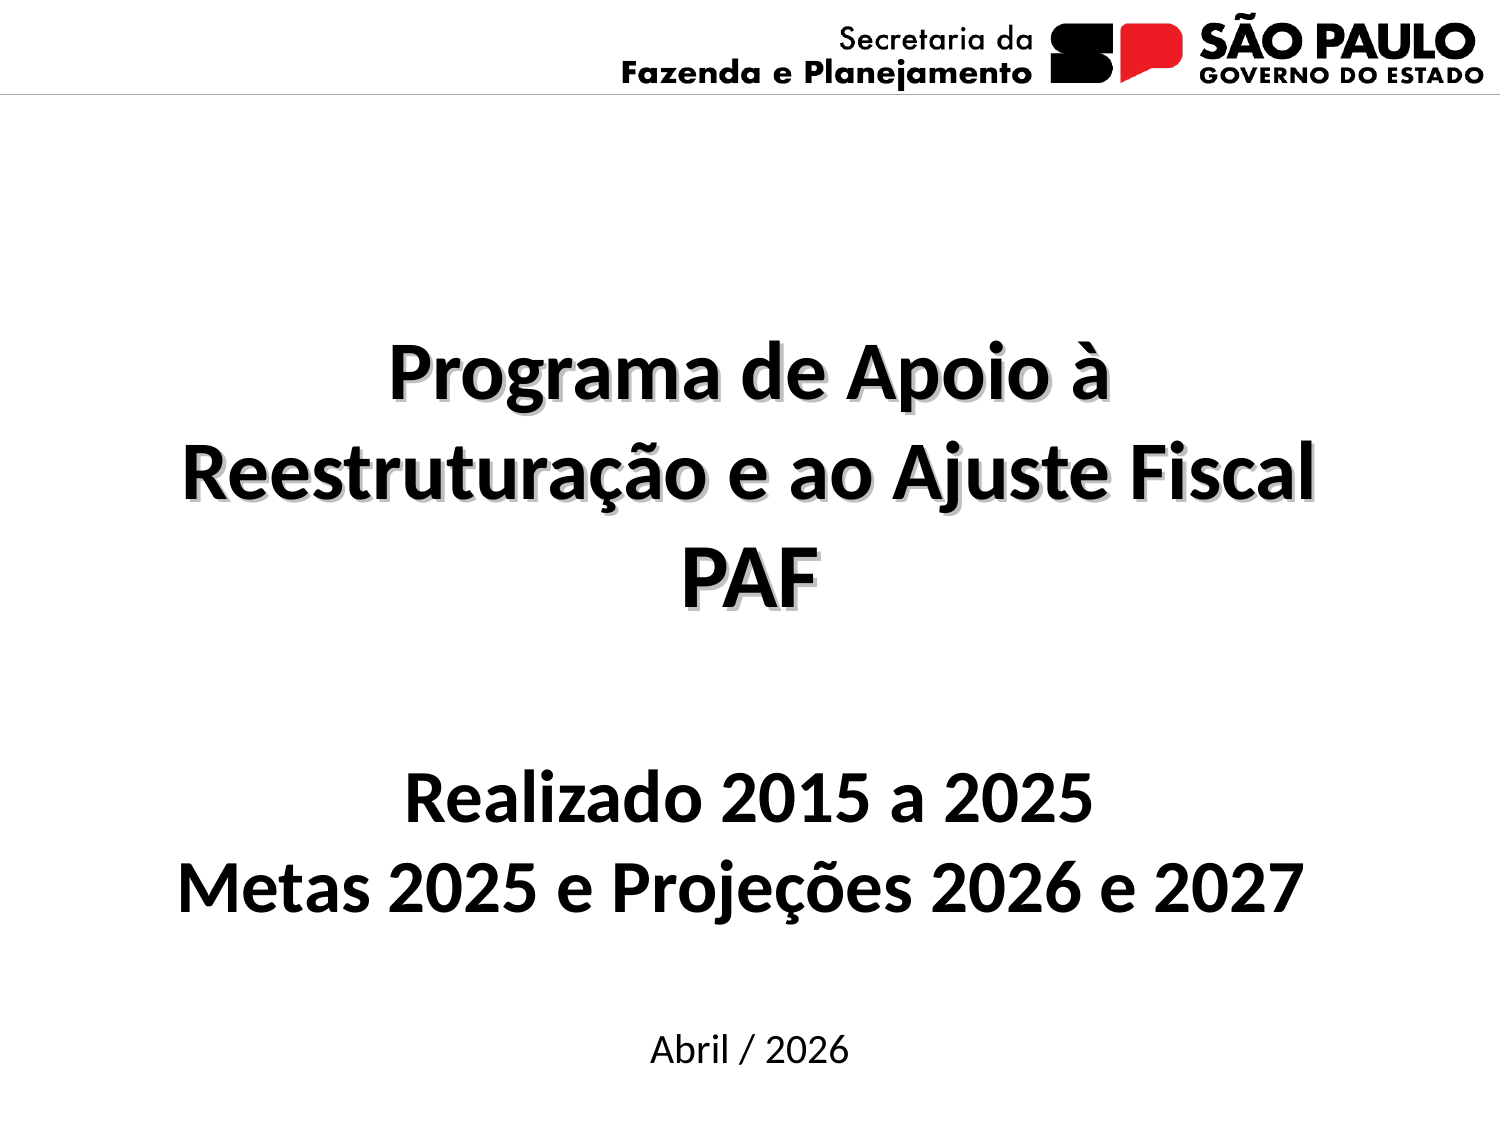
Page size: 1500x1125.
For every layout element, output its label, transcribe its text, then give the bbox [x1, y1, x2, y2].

text_box Realizado 2015 a 2025 Metas 2025 e Projeções 2026 e 2027 Abril / 2026 [112, 739, 1388, 1084]
text_box Programa de Apoio à Reestruturação e ao Ajuste Fiscal PAF [153, 306, 1347, 635]
